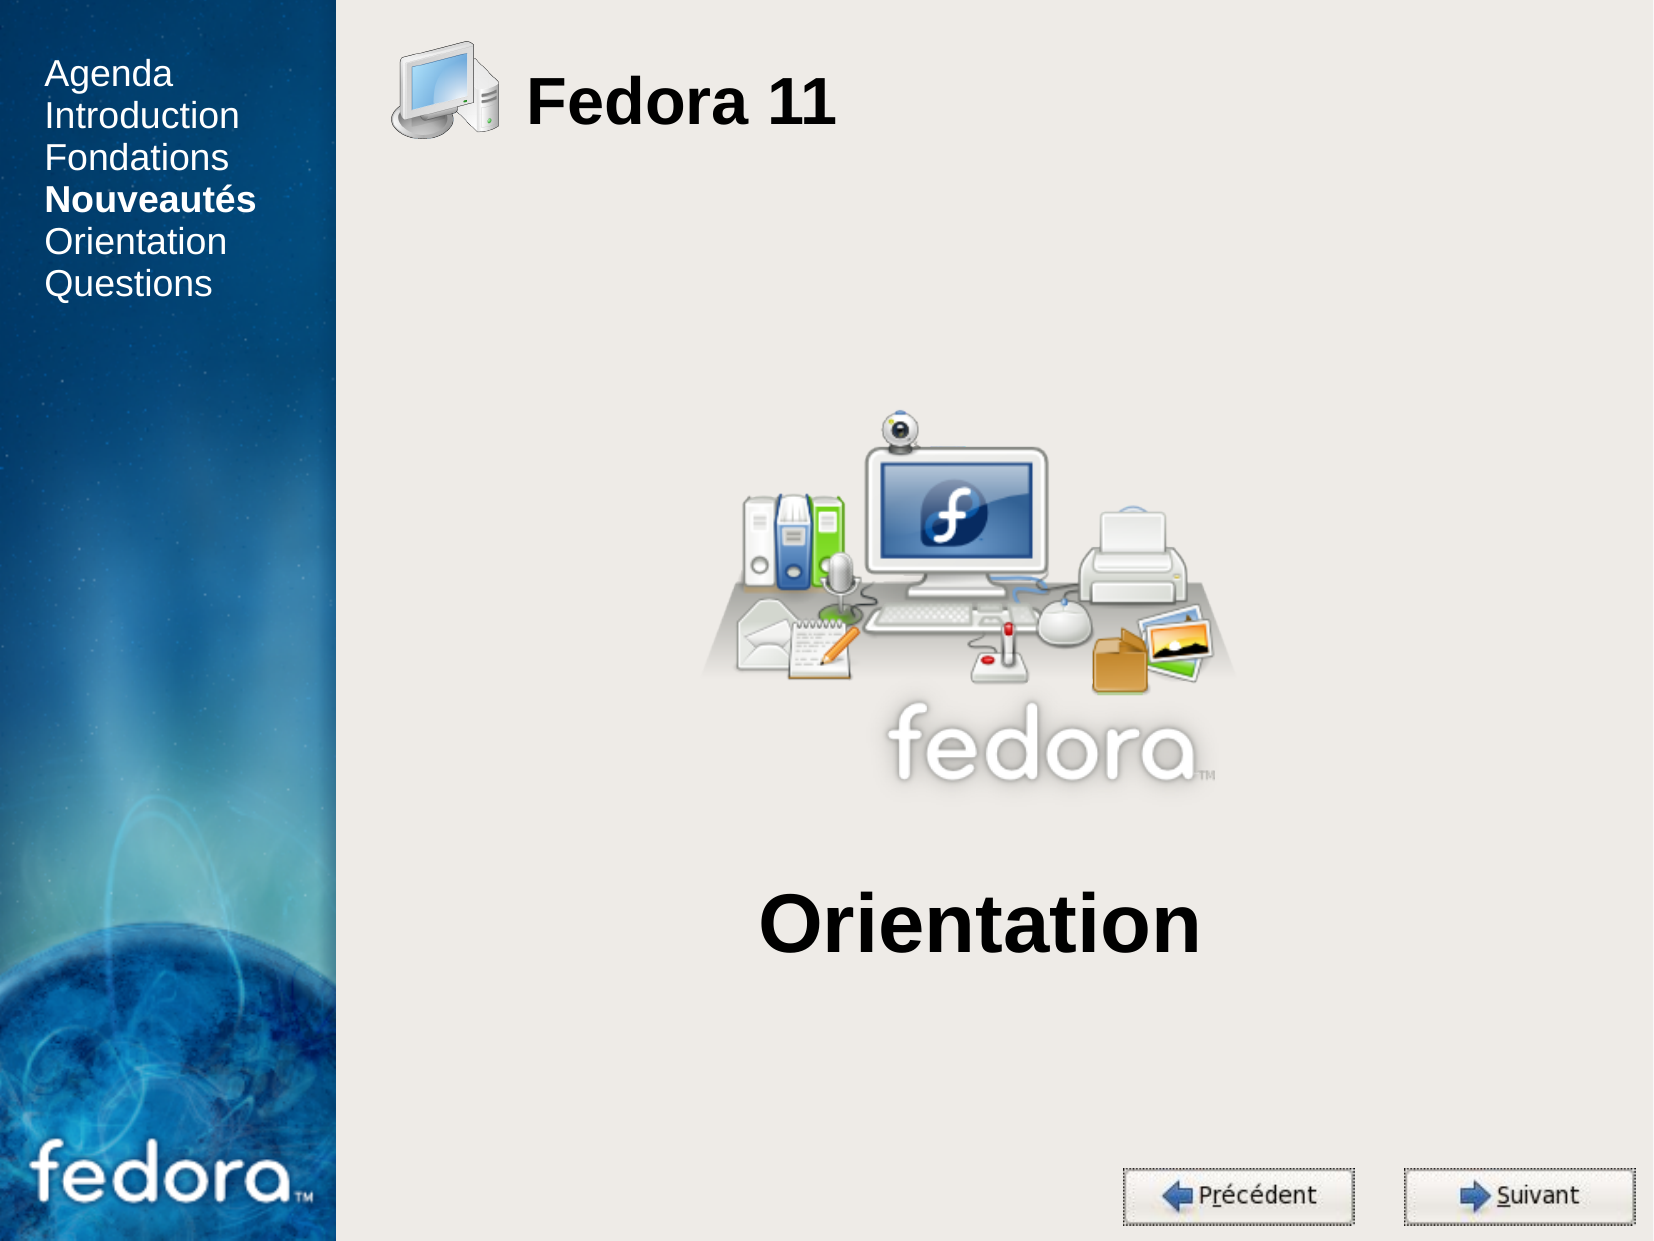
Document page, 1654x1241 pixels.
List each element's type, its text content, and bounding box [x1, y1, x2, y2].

text_box Agenda Introduction Fondations Nouveautés Orientation Questions [29, 45, 327, 313]
text_box Orientation [529, 869, 1432, 978]
picture [0, 0, 1654, 1241]
text_box Fedora 11 [511, 56, 1316, 147]
